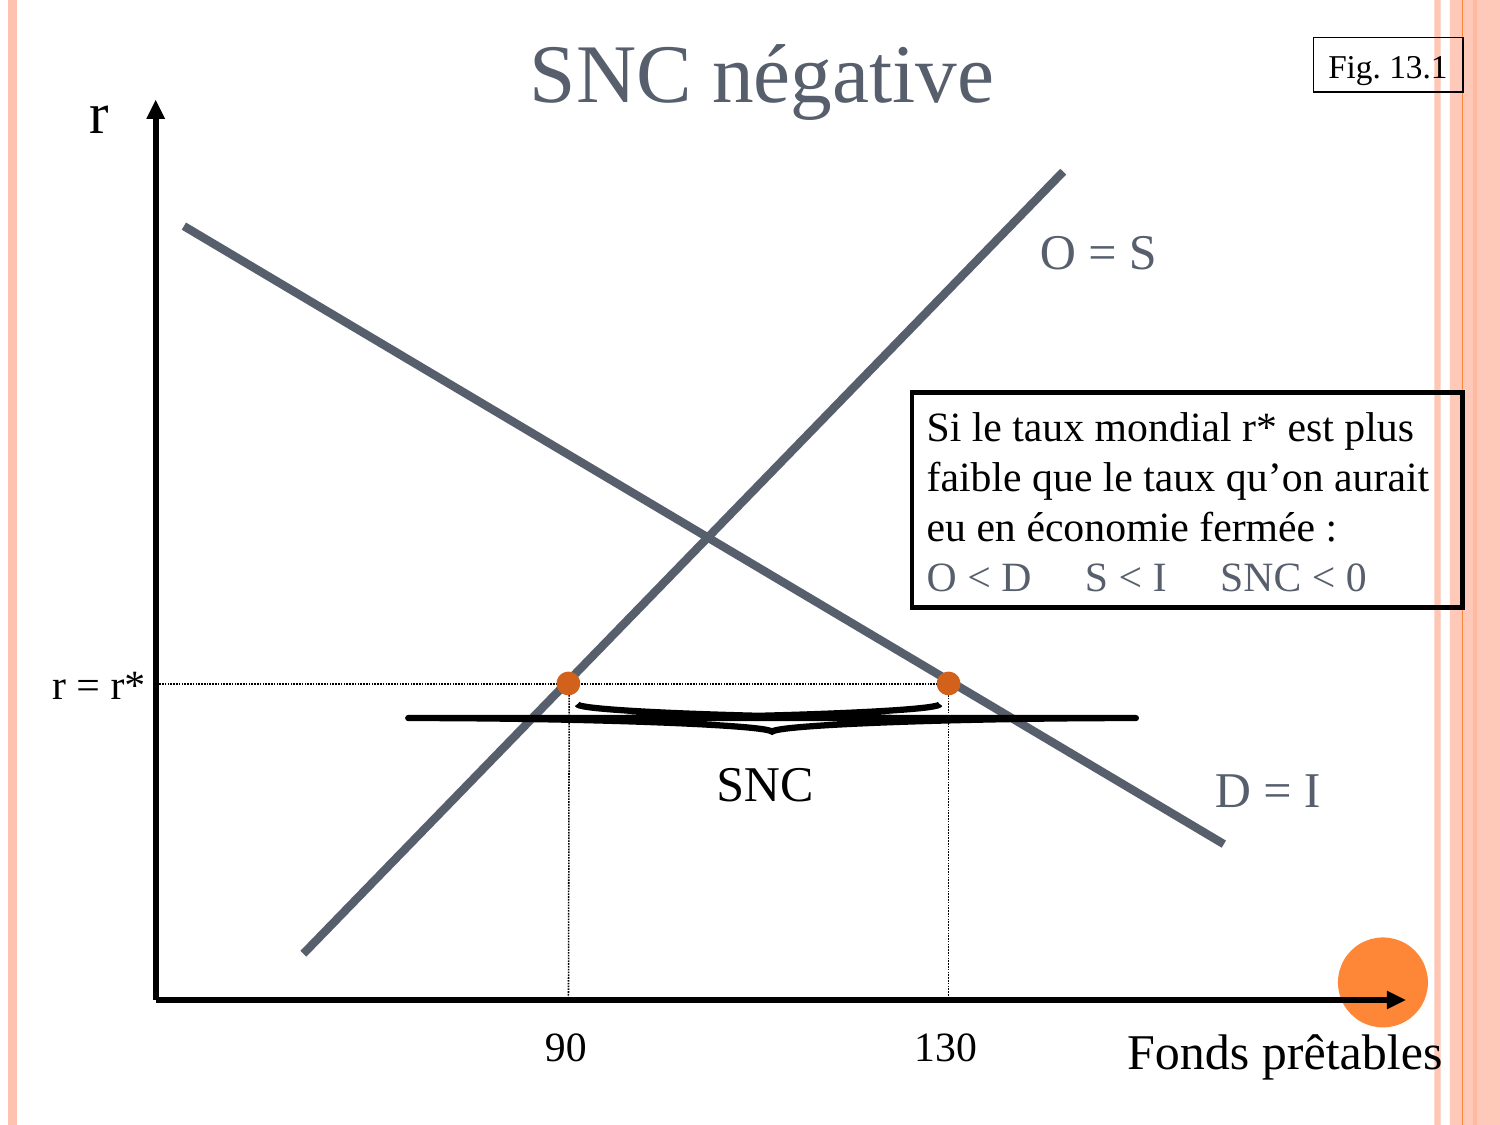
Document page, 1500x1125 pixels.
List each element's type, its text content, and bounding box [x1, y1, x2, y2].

text_box [556, 671, 581, 696]
text_box SNC négative [515, 12, 1010, 128]
text_box 90 [529, 1012, 602, 1078]
text_box Fig. 13.1 [1313, 37, 1463, 93]
text_box r = r* [37, 650, 161, 715]
text_box Fonds prêtables [1112, 1012, 1500, 1088]
text_box Si le taux mondial r* est plus faible que le taux qu’on aurait eu en économie fermée : O < D  S < I  SNC < 0 [911, 392, 1463, 608]
text_box O = S [1024, 212, 1188, 288]
text_box SNC [701, 743, 829, 819]
text_box D = I [1199, 749, 1338, 825]
text_box r [75, 68, 175, 154]
text_box [936, 671, 961, 696]
text_box 130 [899, 1012, 993, 1078]
